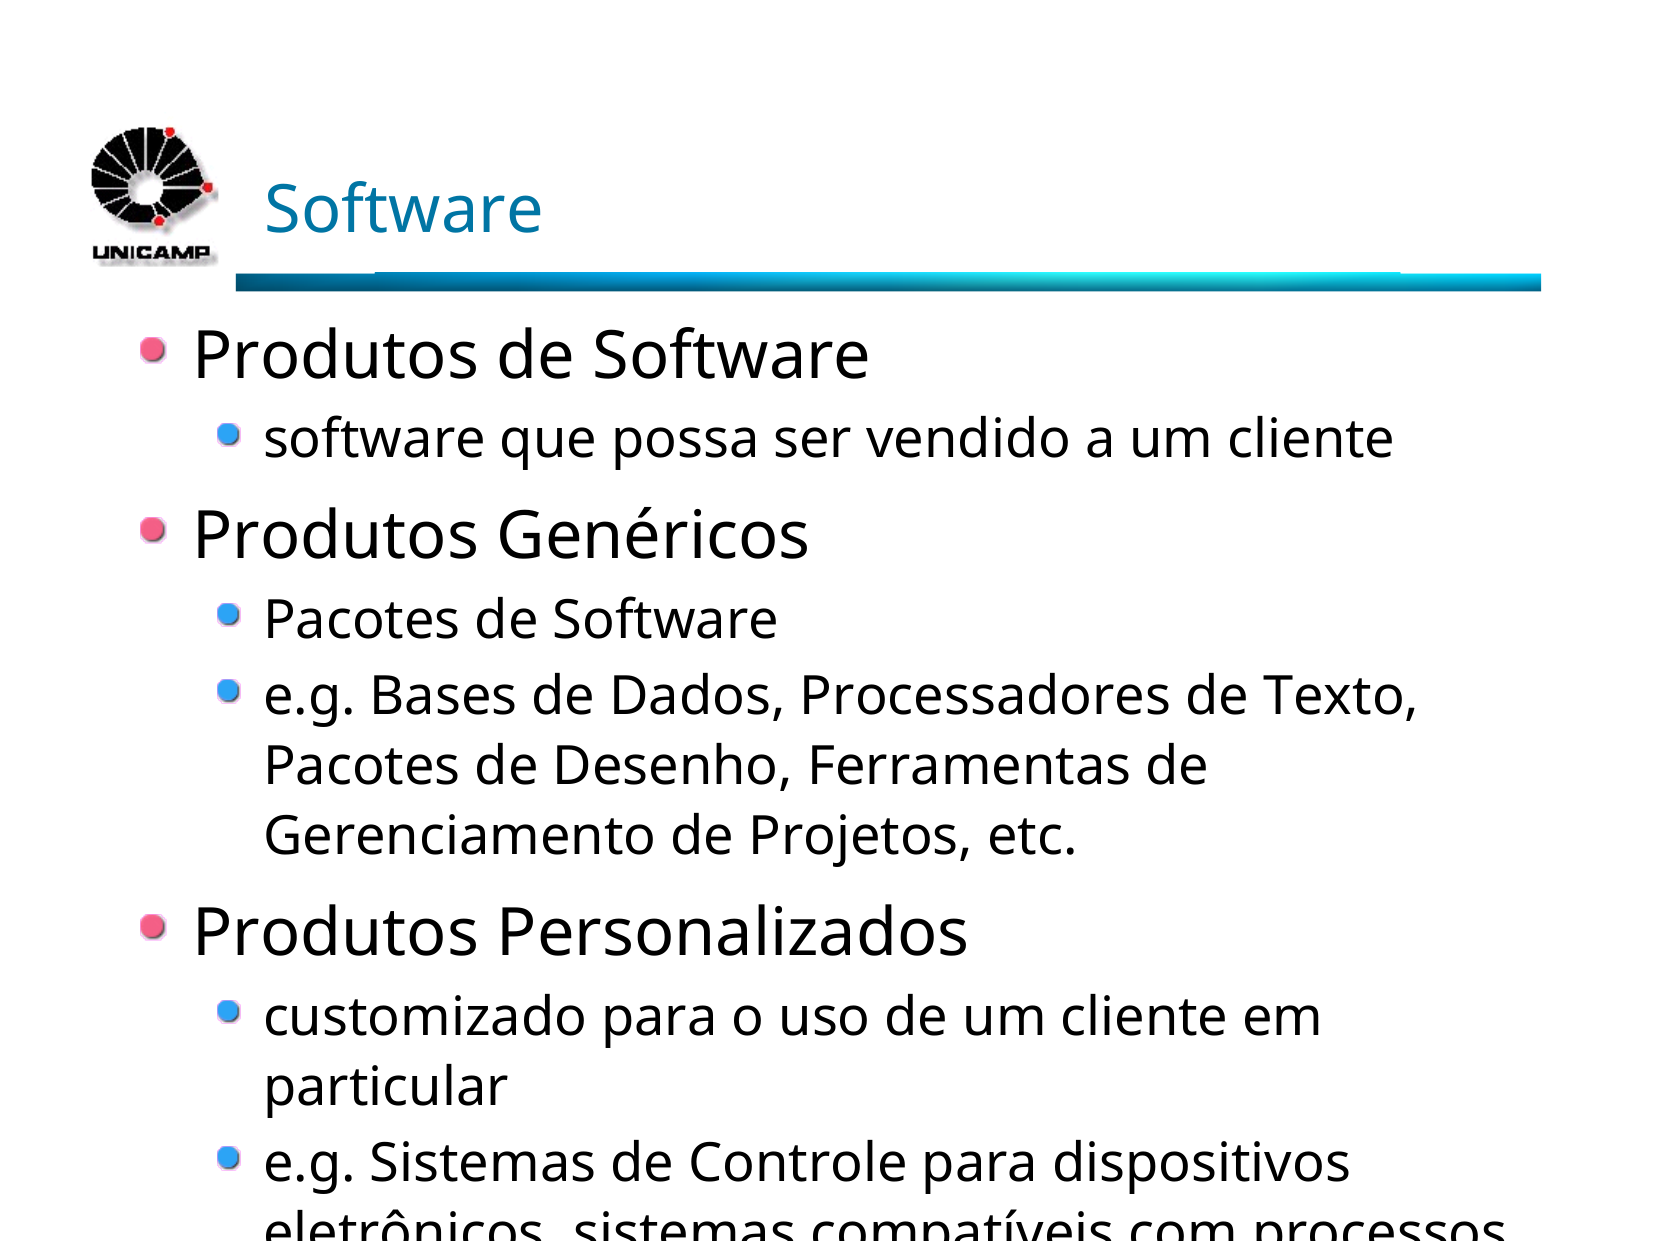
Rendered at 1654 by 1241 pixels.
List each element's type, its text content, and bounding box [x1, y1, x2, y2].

title Software [264, 42, 1534, 250]
picture [125, 272, 1654, 295]
list Produtos de Software software que possa ser vendido a um cliente Produtos Genéricos Pacotes de Software e.g. Bases de Dados, Processadores de Texto, Pacotes de Desenho, Ferramentas de Gerenciamento de Projetos, etc. Produtos Personalizados customizado para o uso de um cliente em particular e.g. Sistemas de Controle para dispositivos eletrônicos, sistemas compatíveis com processos de negócios, etc. [121, 309, 1534, 1169]
